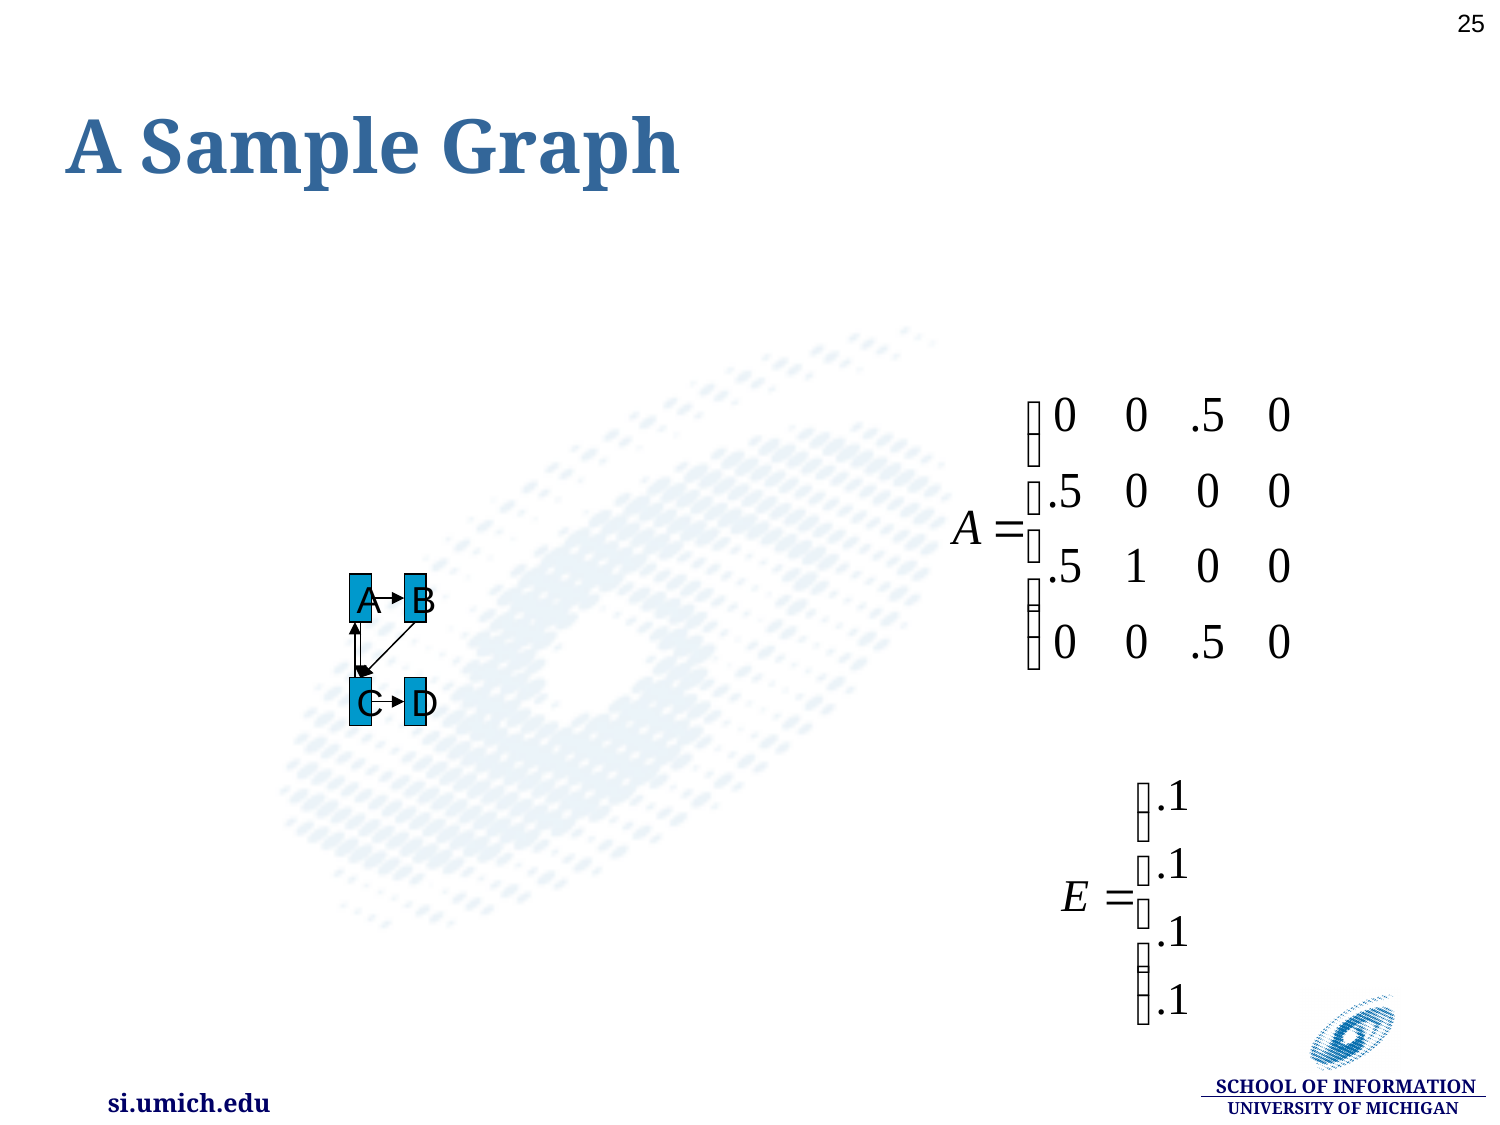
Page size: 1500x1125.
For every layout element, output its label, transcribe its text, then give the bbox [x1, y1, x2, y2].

text_box B [418, 590, 427, 598]
text_box B [404, 574, 427, 622]
text_box D [404, 677, 427, 726]
text_box <number> [1337, 0, 1500, 51]
text_box D [418, 693, 427, 713]
text_box A [349, 574, 372, 622]
title A Sample Graph [50, 49, 1326, 238]
picture [200, 270, 1000, 953]
text_box [1053, 764, 1216, 1037]
text_box [941, 380, 1323, 683]
text_box C [349, 677, 372, 726]
picture [1299, 987, 1401, 1073]
text_box A [364, 590, 372, 603]
text_box B [418, 601, 427, 610]
text_box C [361, 693, 372, 713]
